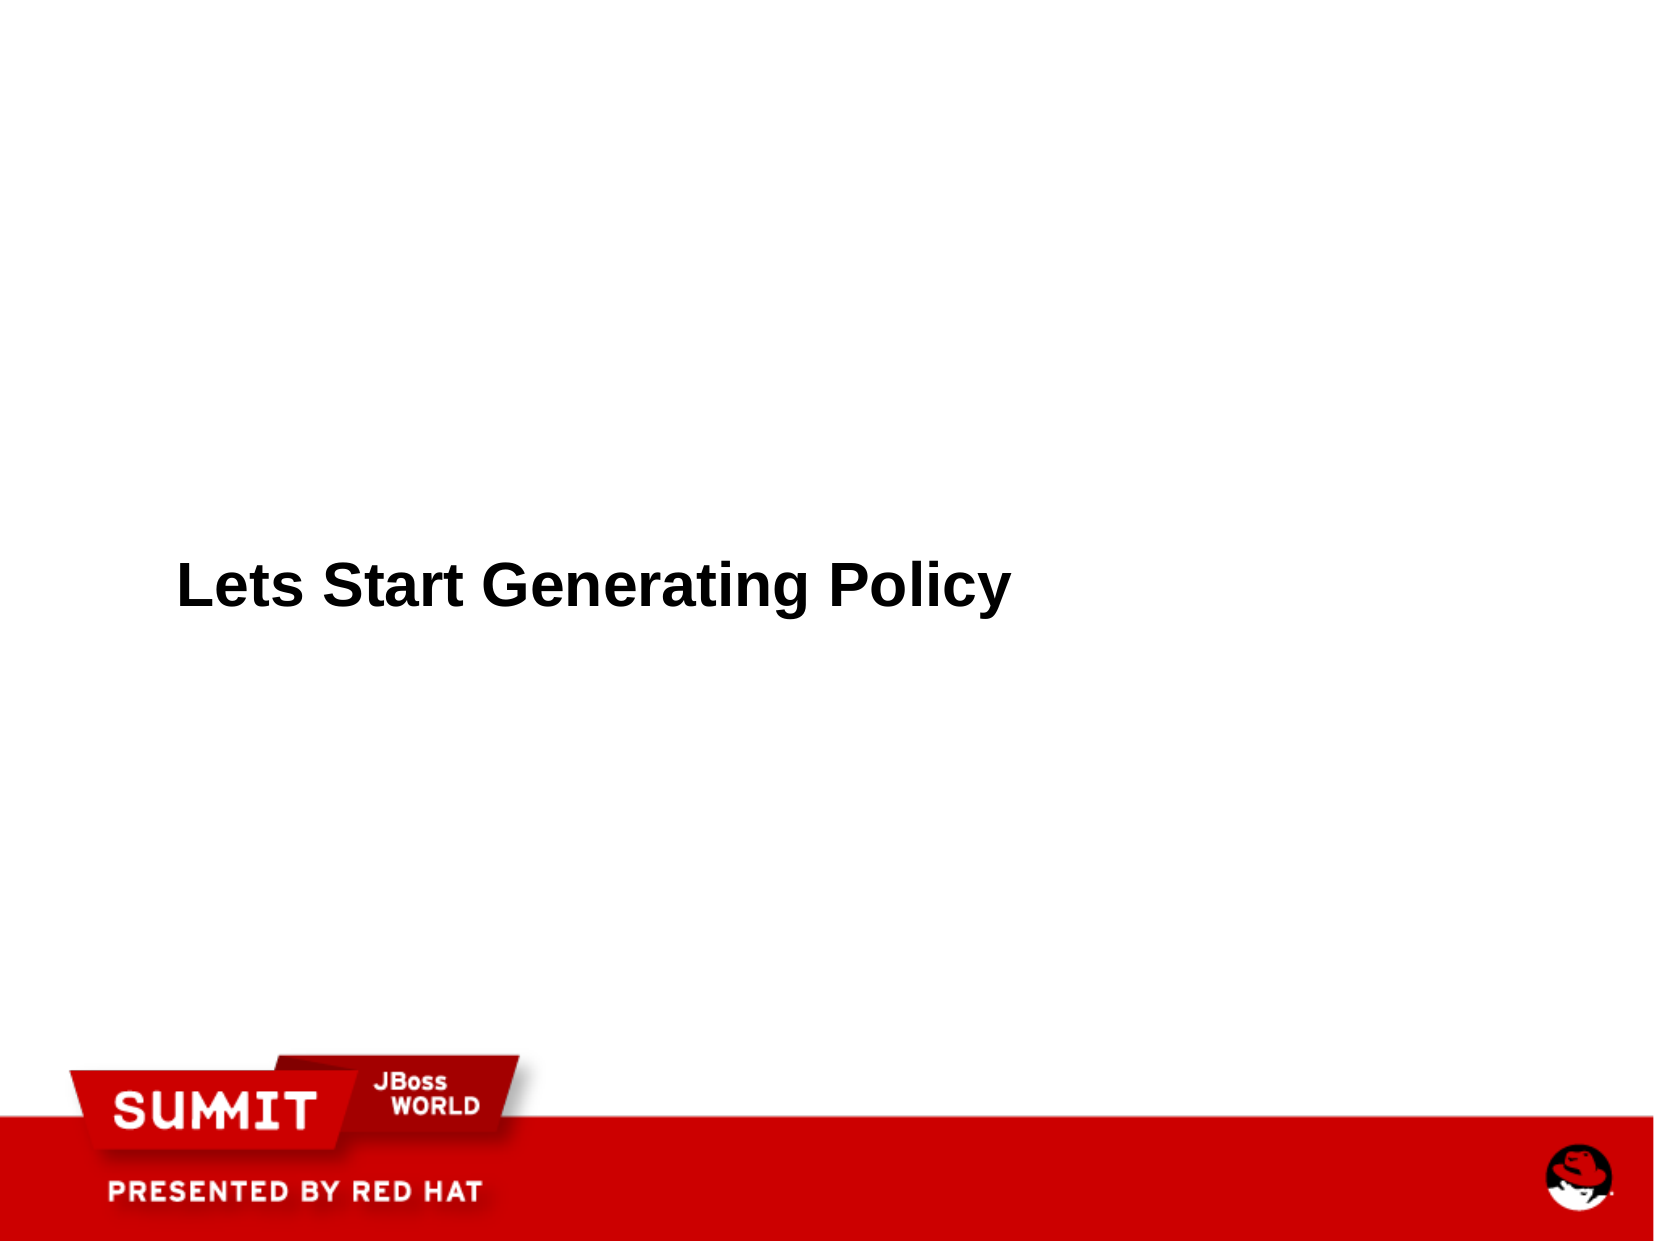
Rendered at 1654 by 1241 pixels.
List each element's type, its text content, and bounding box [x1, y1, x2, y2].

title Lets Start Generating Policy [176, 491, 1654, 679]
picture [0, 1043, 1654, 1241]
